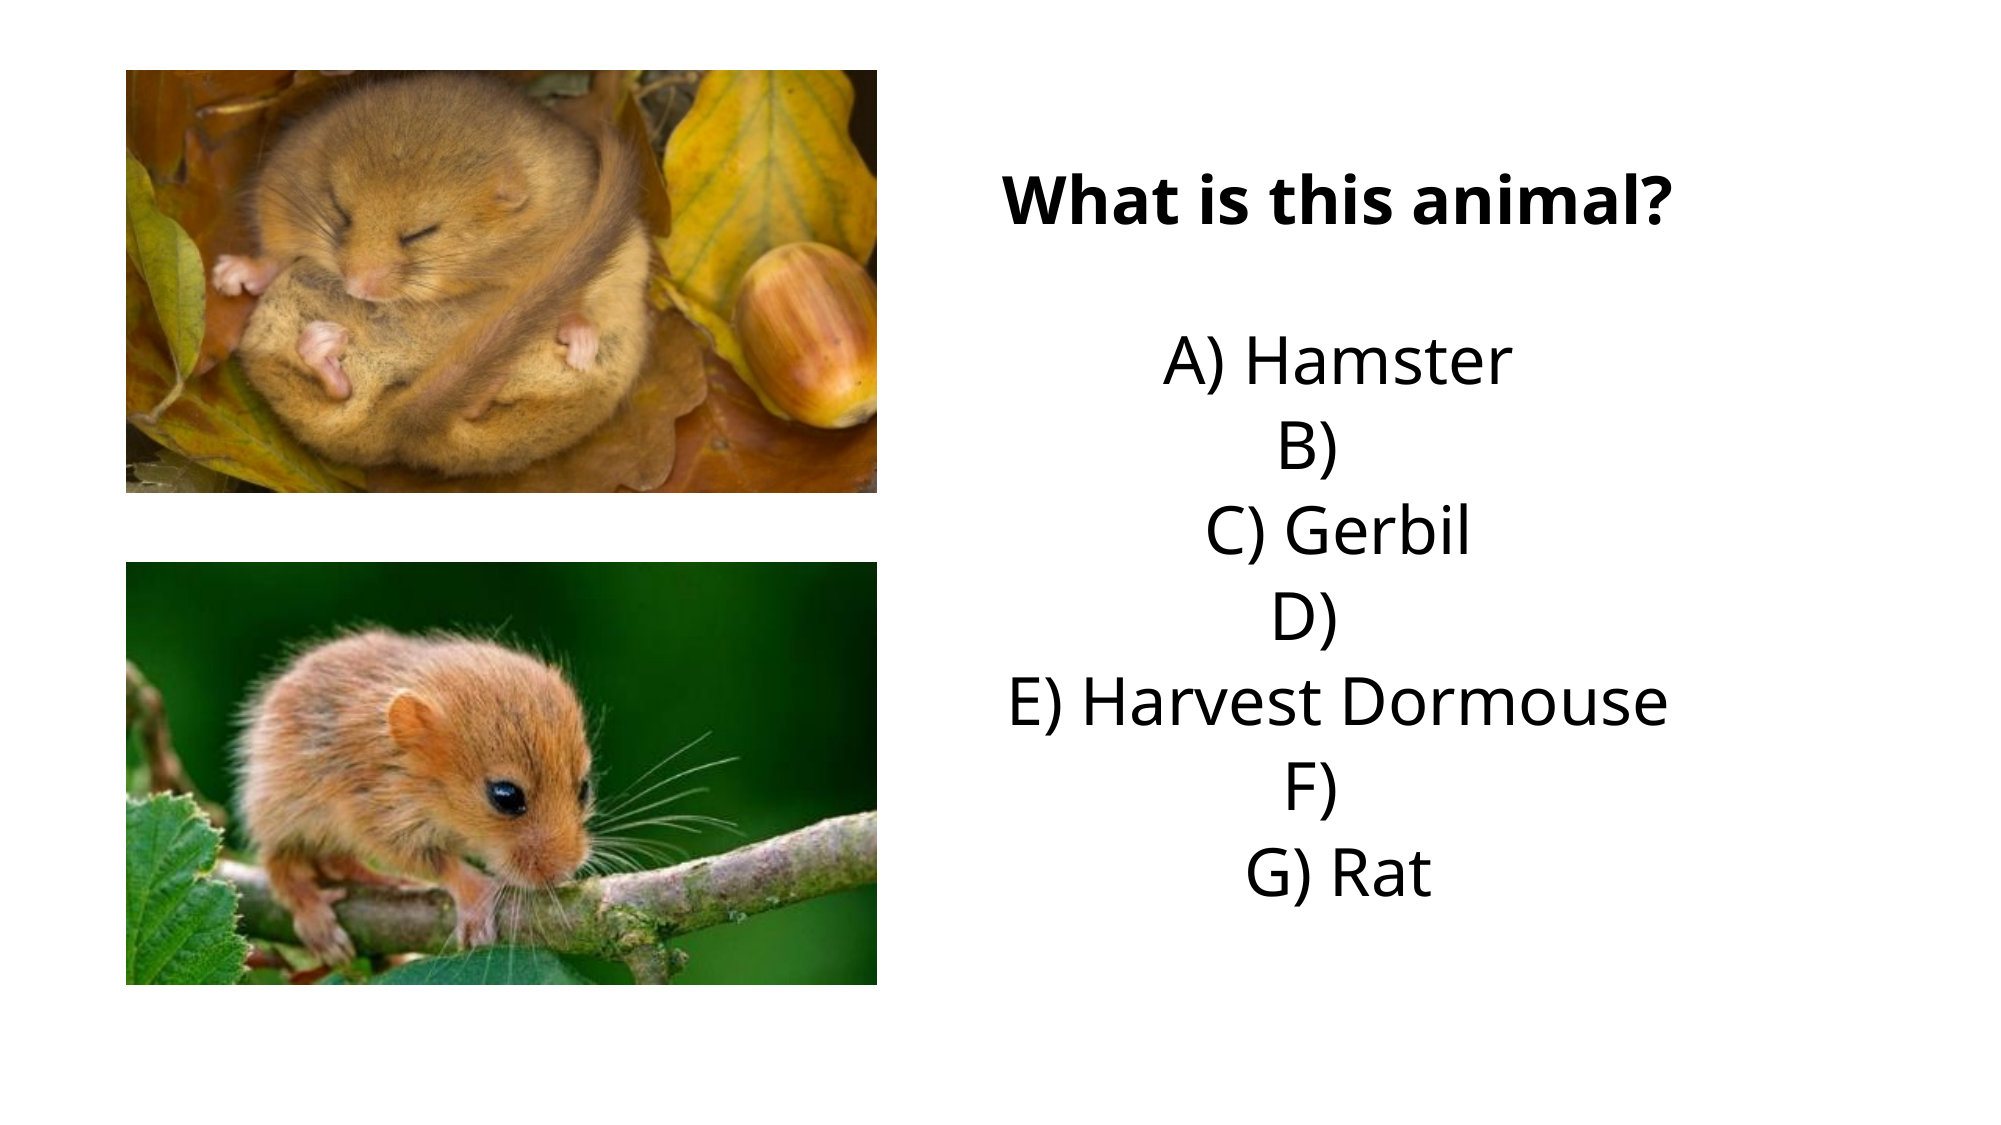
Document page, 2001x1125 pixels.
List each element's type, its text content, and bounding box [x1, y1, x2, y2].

text_box What is this animal? Hamster Gerbil Harvest Dormouse Rat [904, 149, 1773, 893]
picture [126, 562, 877, 985]
picture [126, 70, 877, 493]
